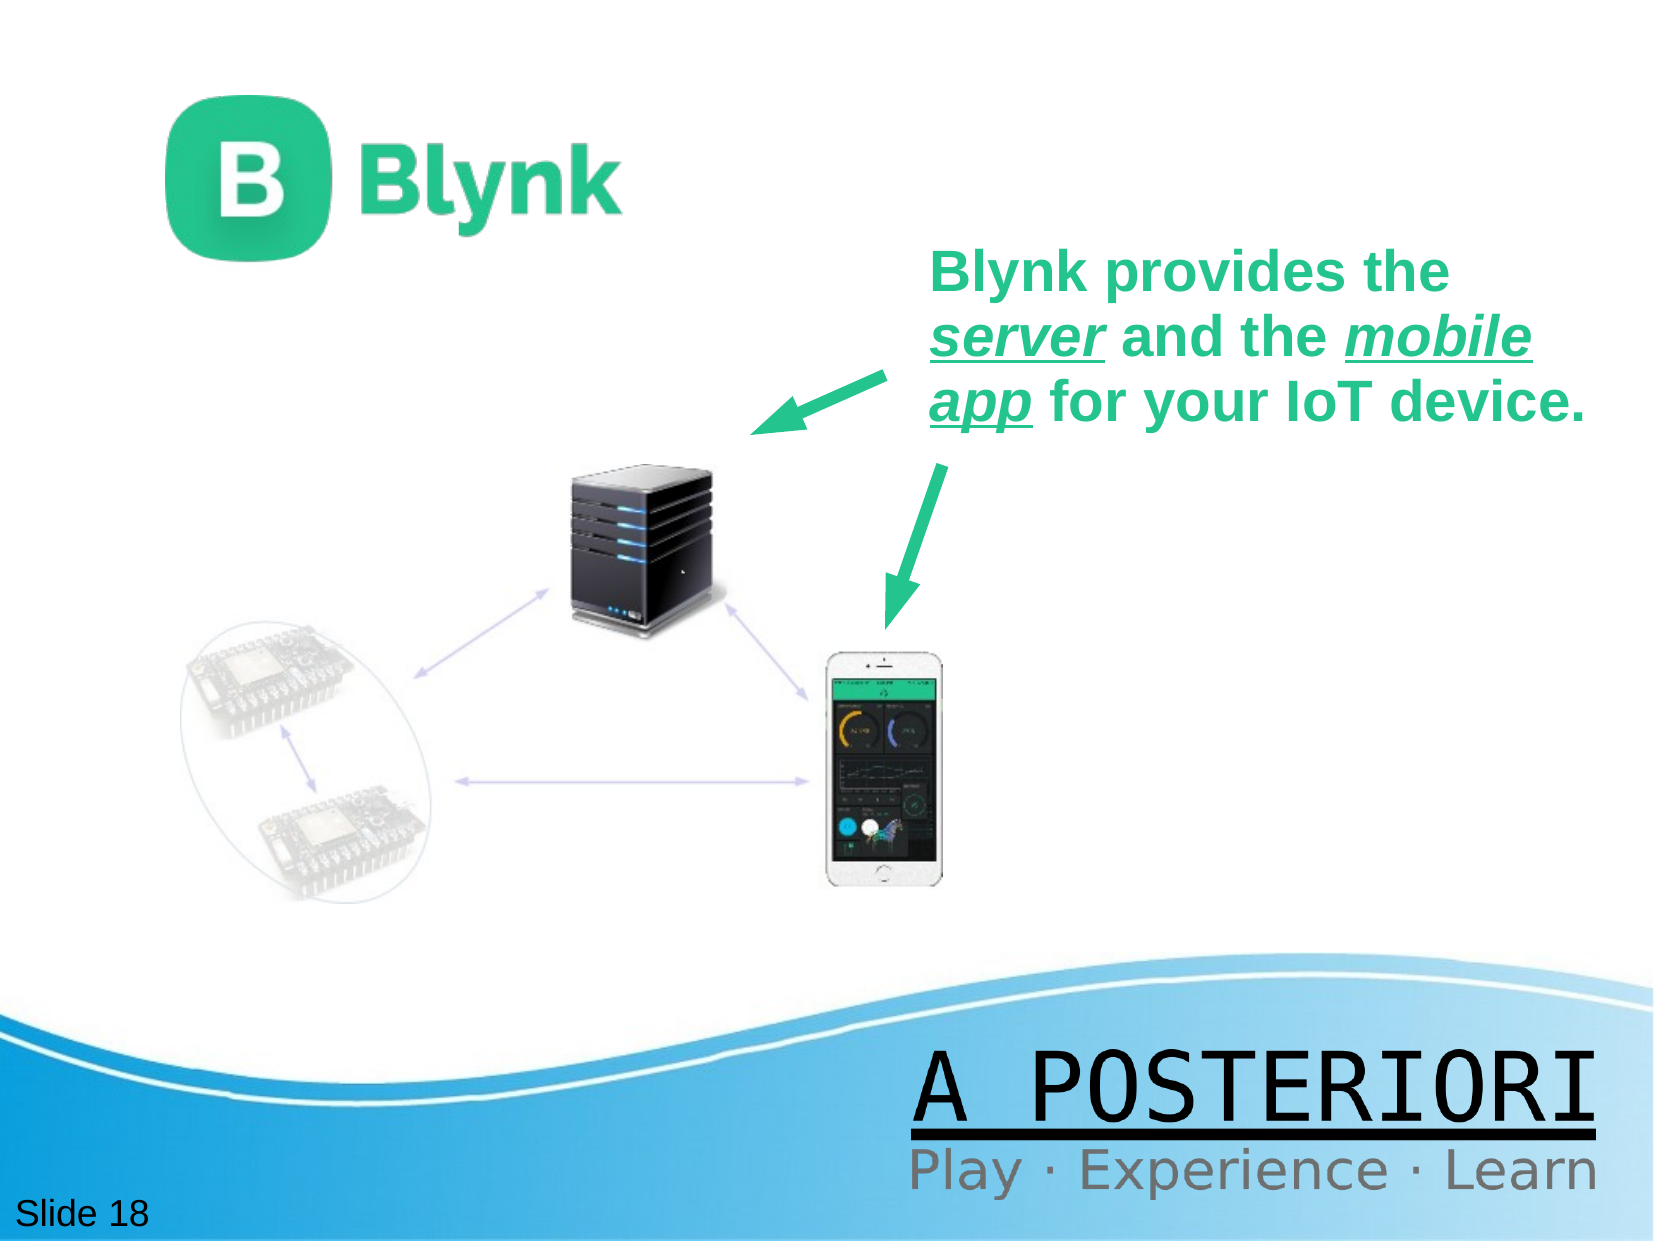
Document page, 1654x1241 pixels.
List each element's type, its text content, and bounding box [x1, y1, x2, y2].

picture [0, 952, 1654, 1241]
text_box Blynk provides the server and the mobile app for your IoT device. [915, 231, 1621, 451]
picture [165, 95, 623, 271]
picture [180, 464, 943, 905]
